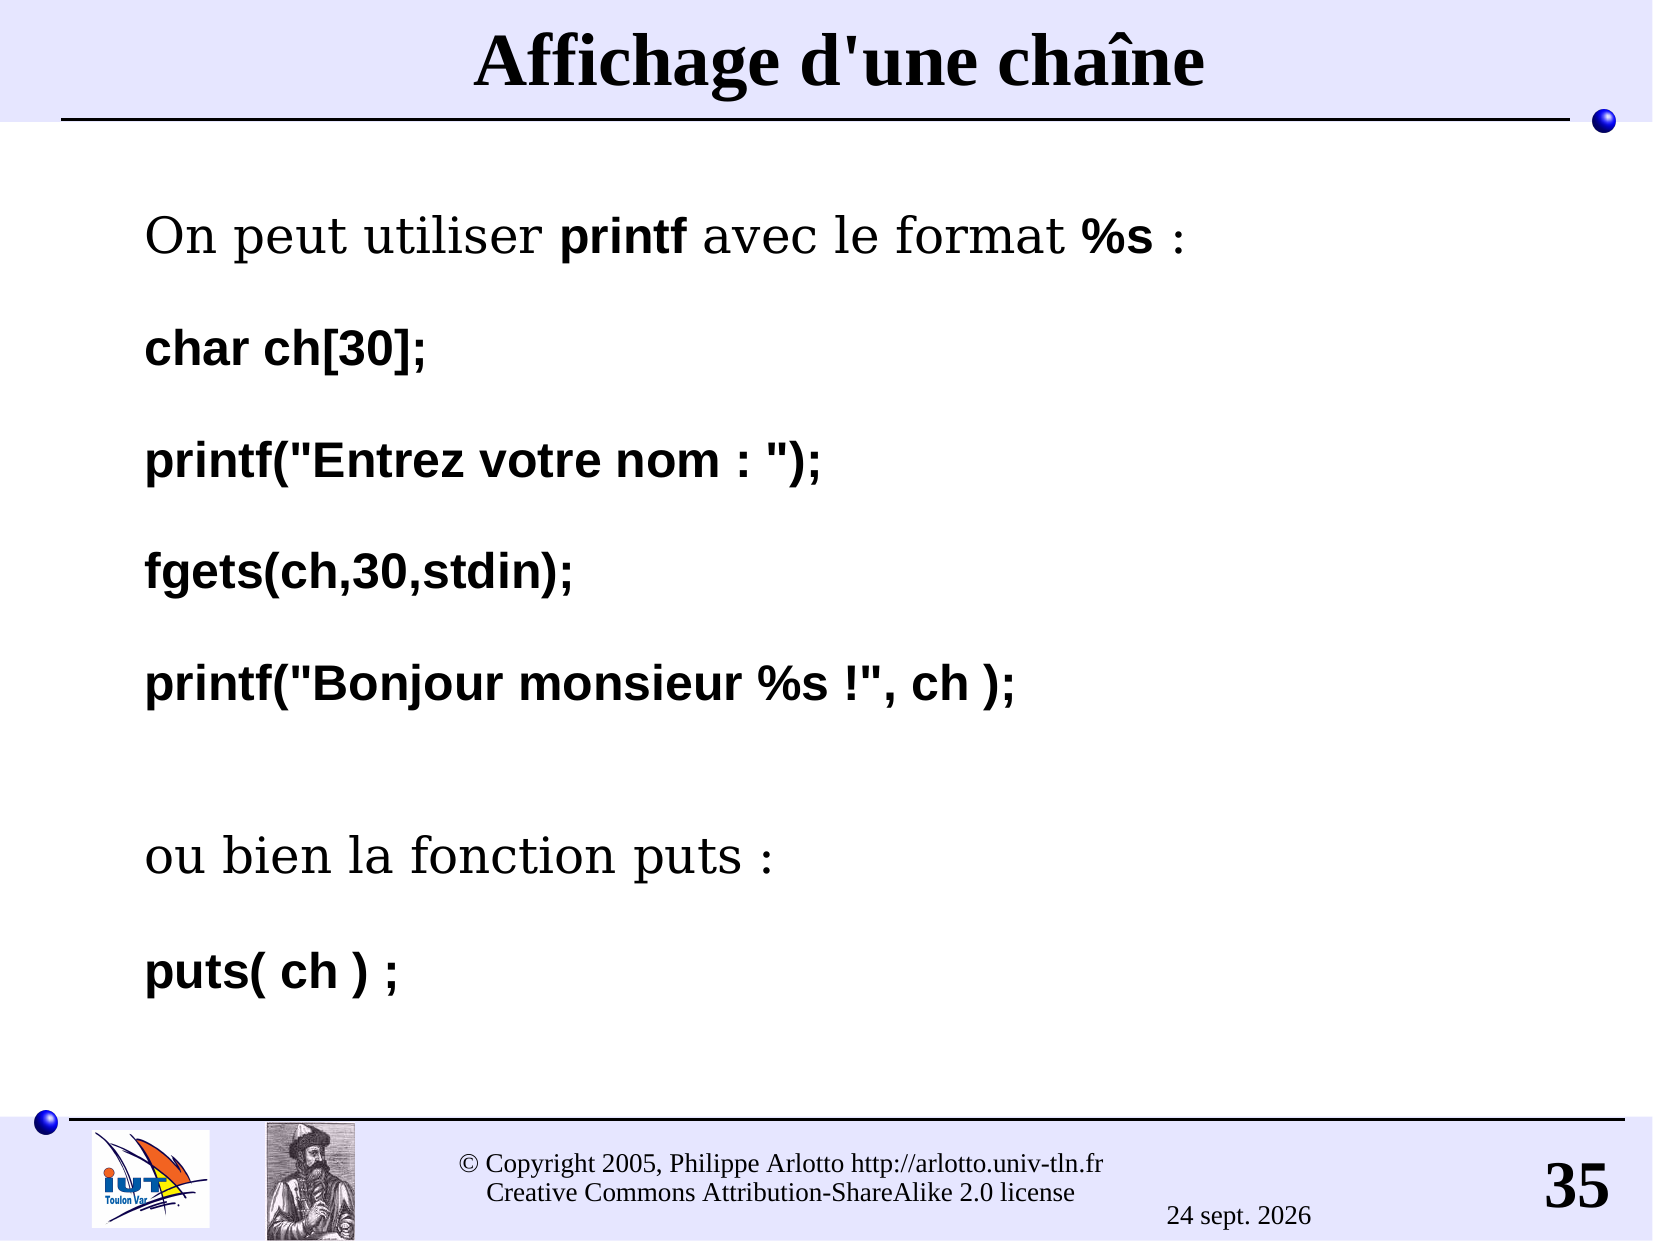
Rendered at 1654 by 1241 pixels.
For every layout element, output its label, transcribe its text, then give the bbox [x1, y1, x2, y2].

picture [265, 1122, 355, 1241]
text_box On peut utiliser printf avec le format %s : char ch[30]; printf("Entrez votre nom : "); fgets(ch,30,stdin); printf("Bonjour monsieur %s !", ch ); ou bien la fonction puts : puts( ch ) ; [144, 206, 1188, 1065]
title Affichage d'une chaîne [95, 11, 1585, 110]
